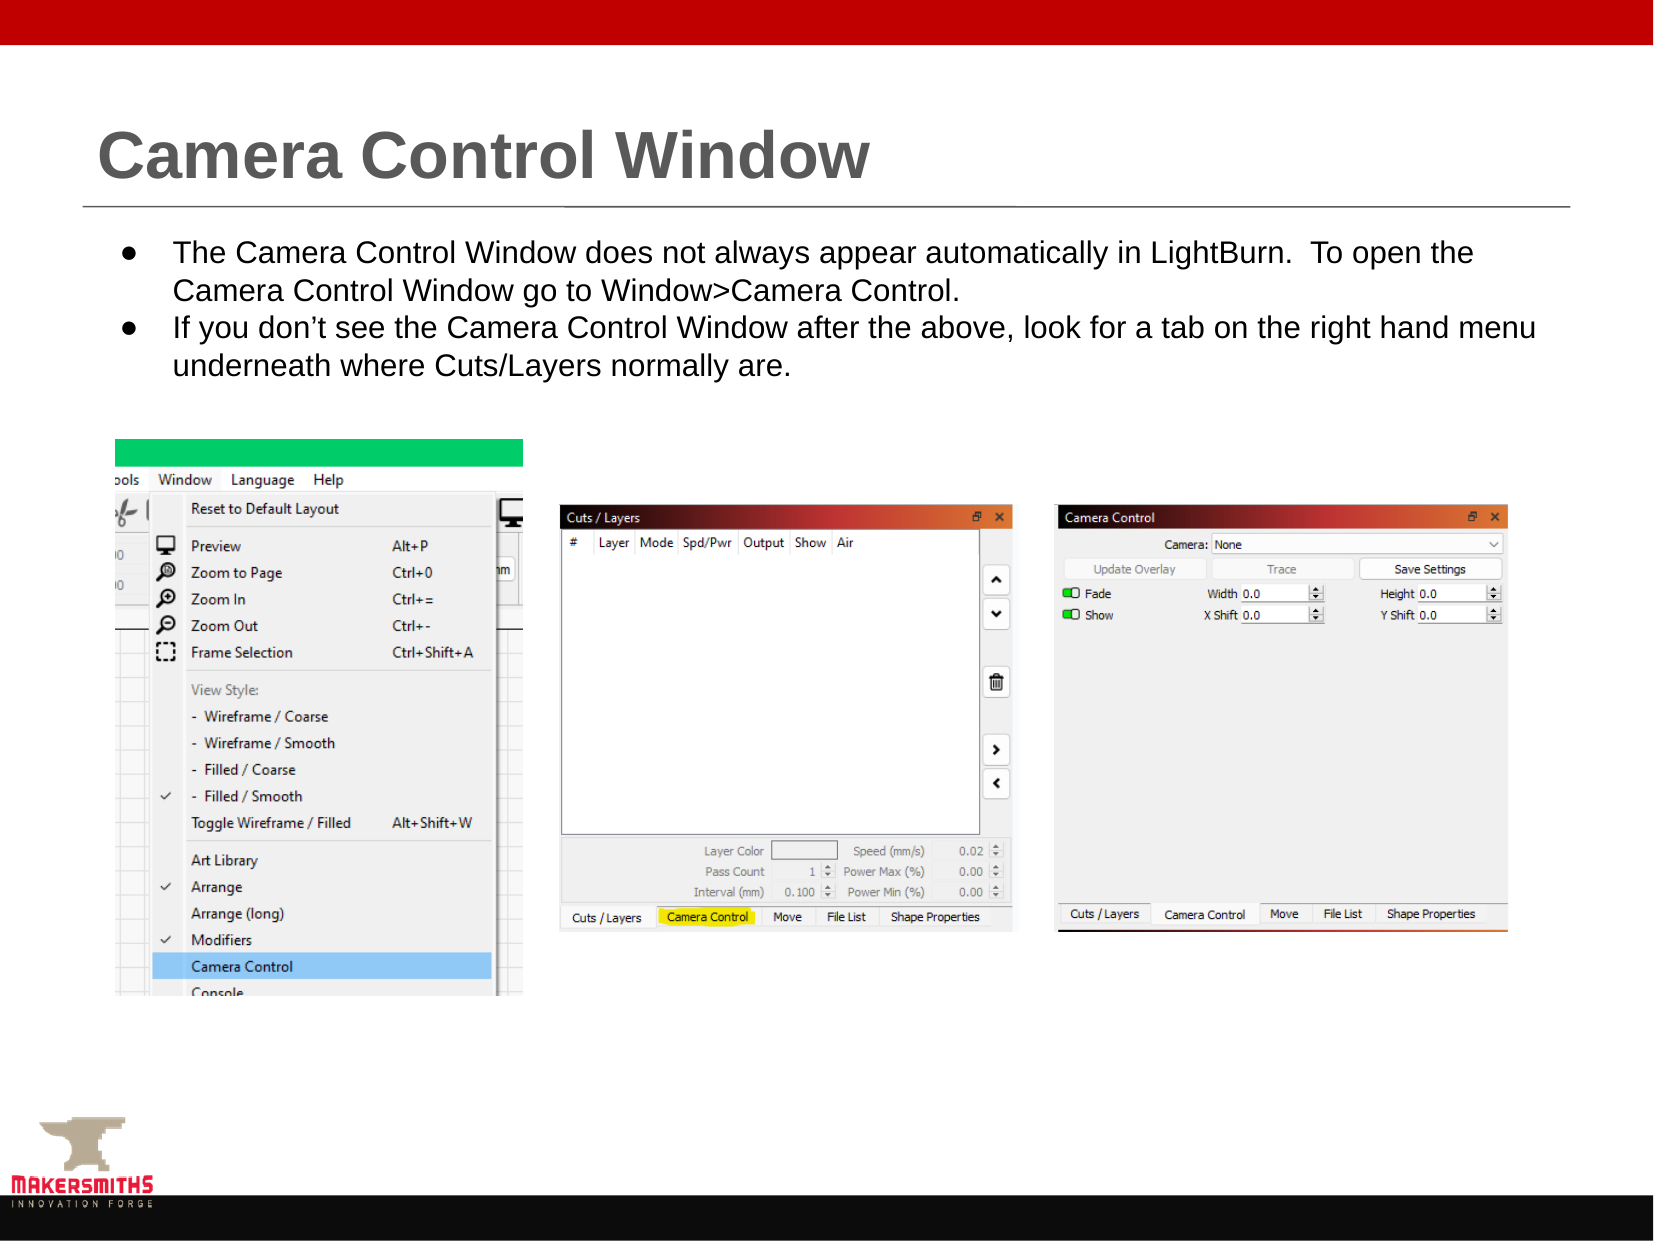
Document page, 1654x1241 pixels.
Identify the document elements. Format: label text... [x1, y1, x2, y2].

picture [559, 504, 1019, 932]
text_box The Camera Control Window does not always appear automatically in LightBurn. To open the Camera Control Window go to Window>Camera Control. If you don’t see the Camera Control Window after the above, look for a tab on the right hand menu underneath where Cuts/Layers normally are. [82, 217, 1571, 420]
title Camera Control Window [82, 51, 1571, 207]
picture [115, 439, 523, 996]
picture [5, 1109, 158, 1216]
picture [1054, 504, 1509, 932]
